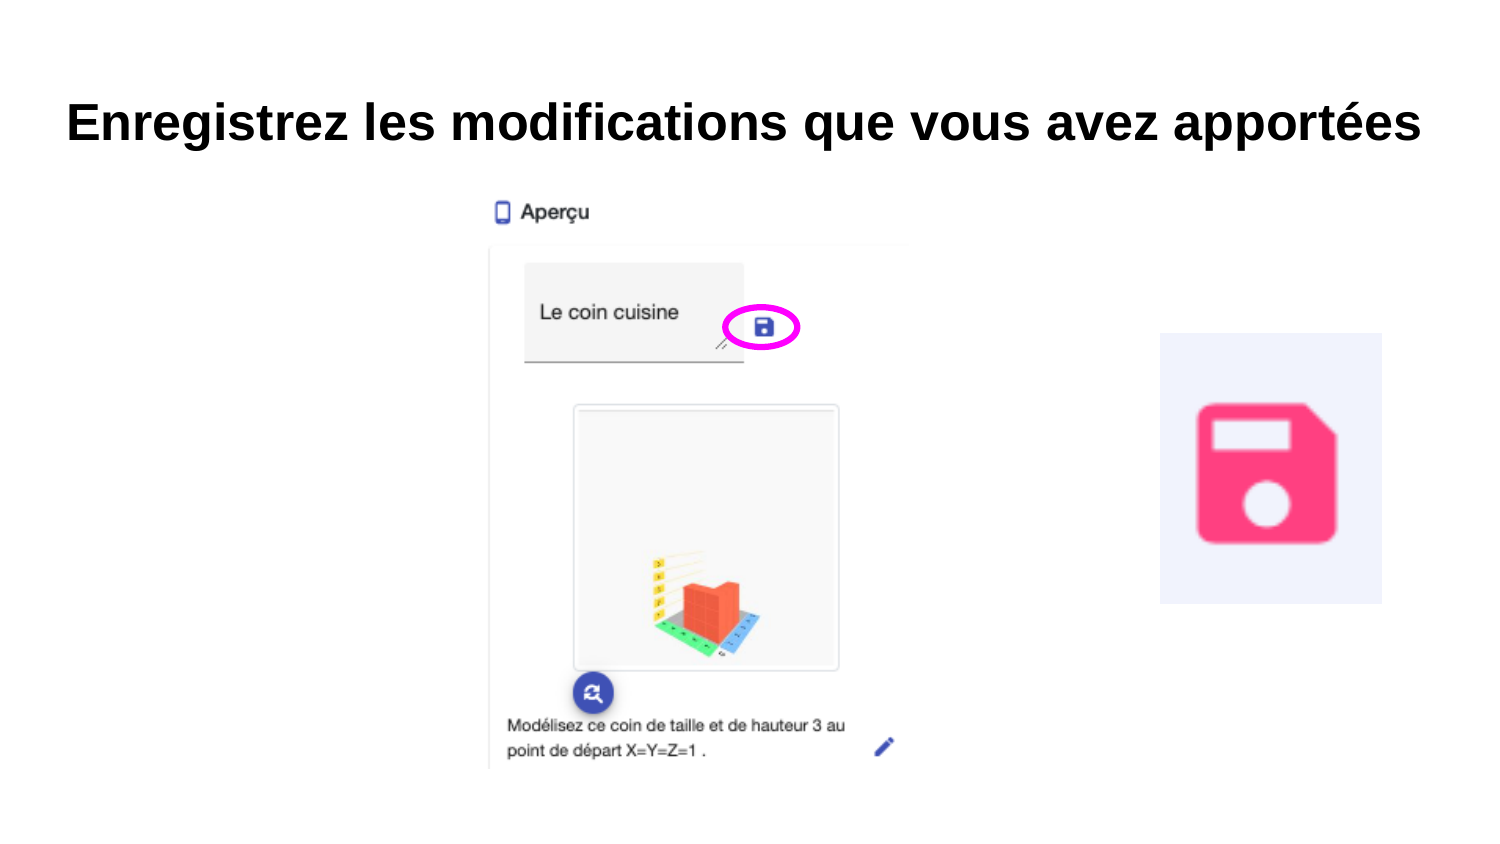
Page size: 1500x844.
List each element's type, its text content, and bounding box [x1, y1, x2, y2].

picture [1160, 333, 1382, 604]
picture [487, 191, 909, 769]
title Enregistrez les modifications que vous avez apportées [51, 72, 1472, 167]
